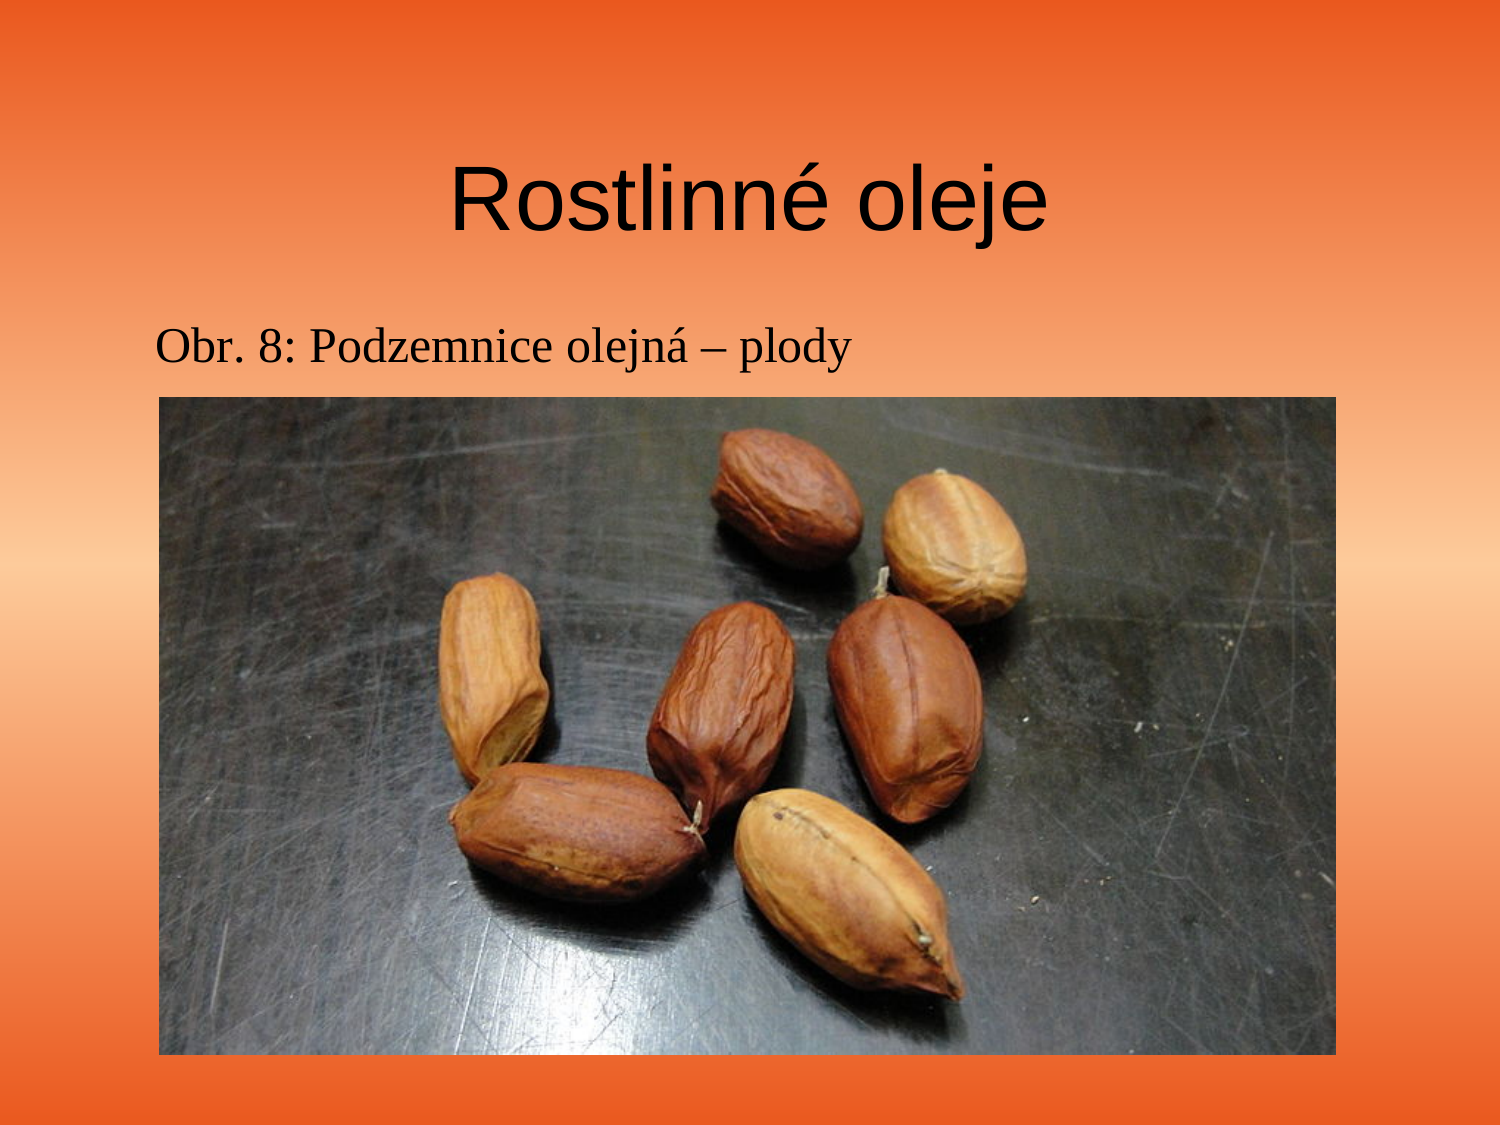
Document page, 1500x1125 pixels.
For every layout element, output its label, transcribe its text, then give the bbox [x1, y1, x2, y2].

title Rostlinné oleje [112, 99, 1388, 288]
text_box Obr. 8: Podzemnice olejná – plody [140, 304, 940, 381]
text_box [159, 397, 1336, 1055]
